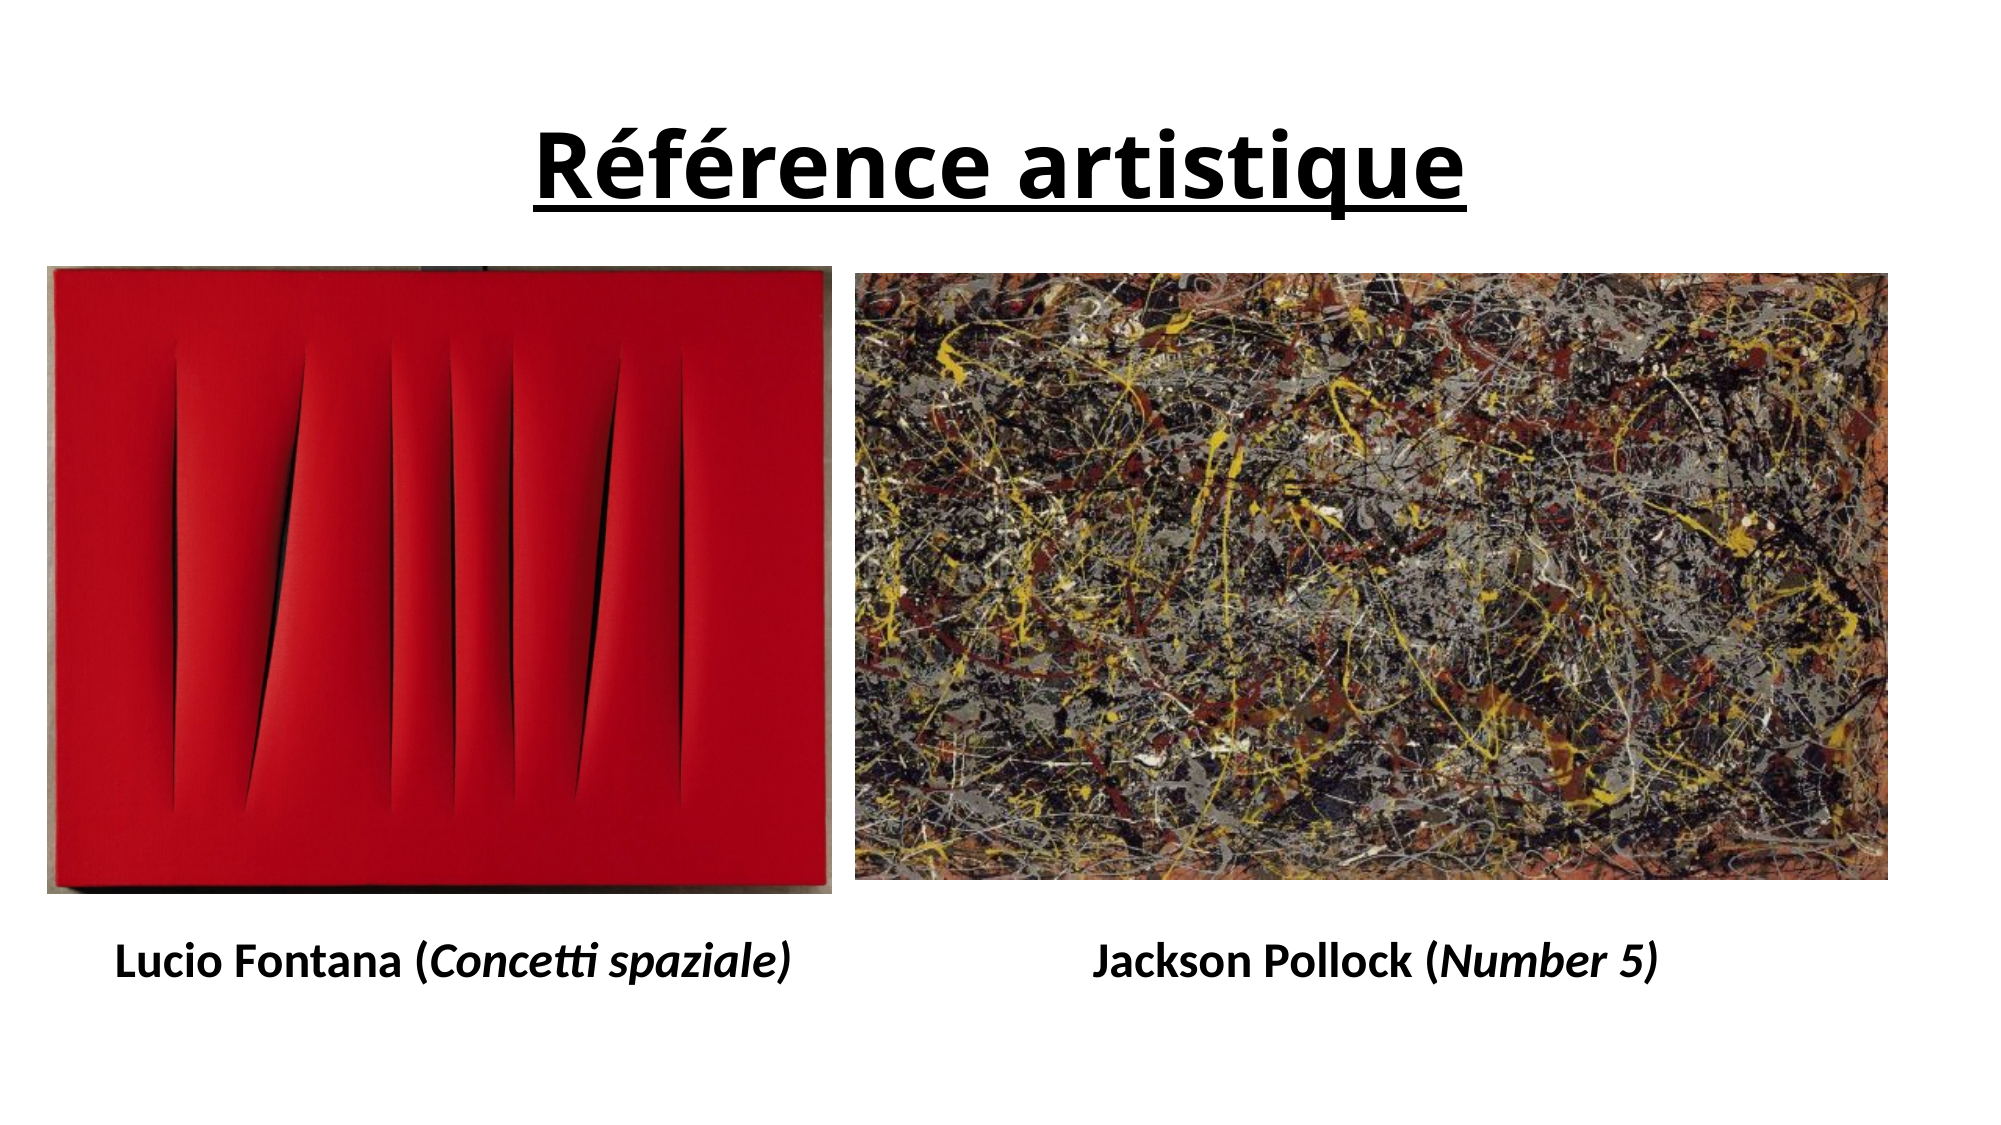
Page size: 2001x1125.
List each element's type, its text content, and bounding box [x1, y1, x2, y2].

text_box Lucio Fontana (Concetti spaziale) [99, 919, 1094, 1041]
title Référence artistique [137, 59, 1863, 278]
picture [47, 266, 832, 894]
text_box Jackson Pollock (Number 5) [1094, 919, 1744, 1041]
picture [855, 273, 1888, 880]
